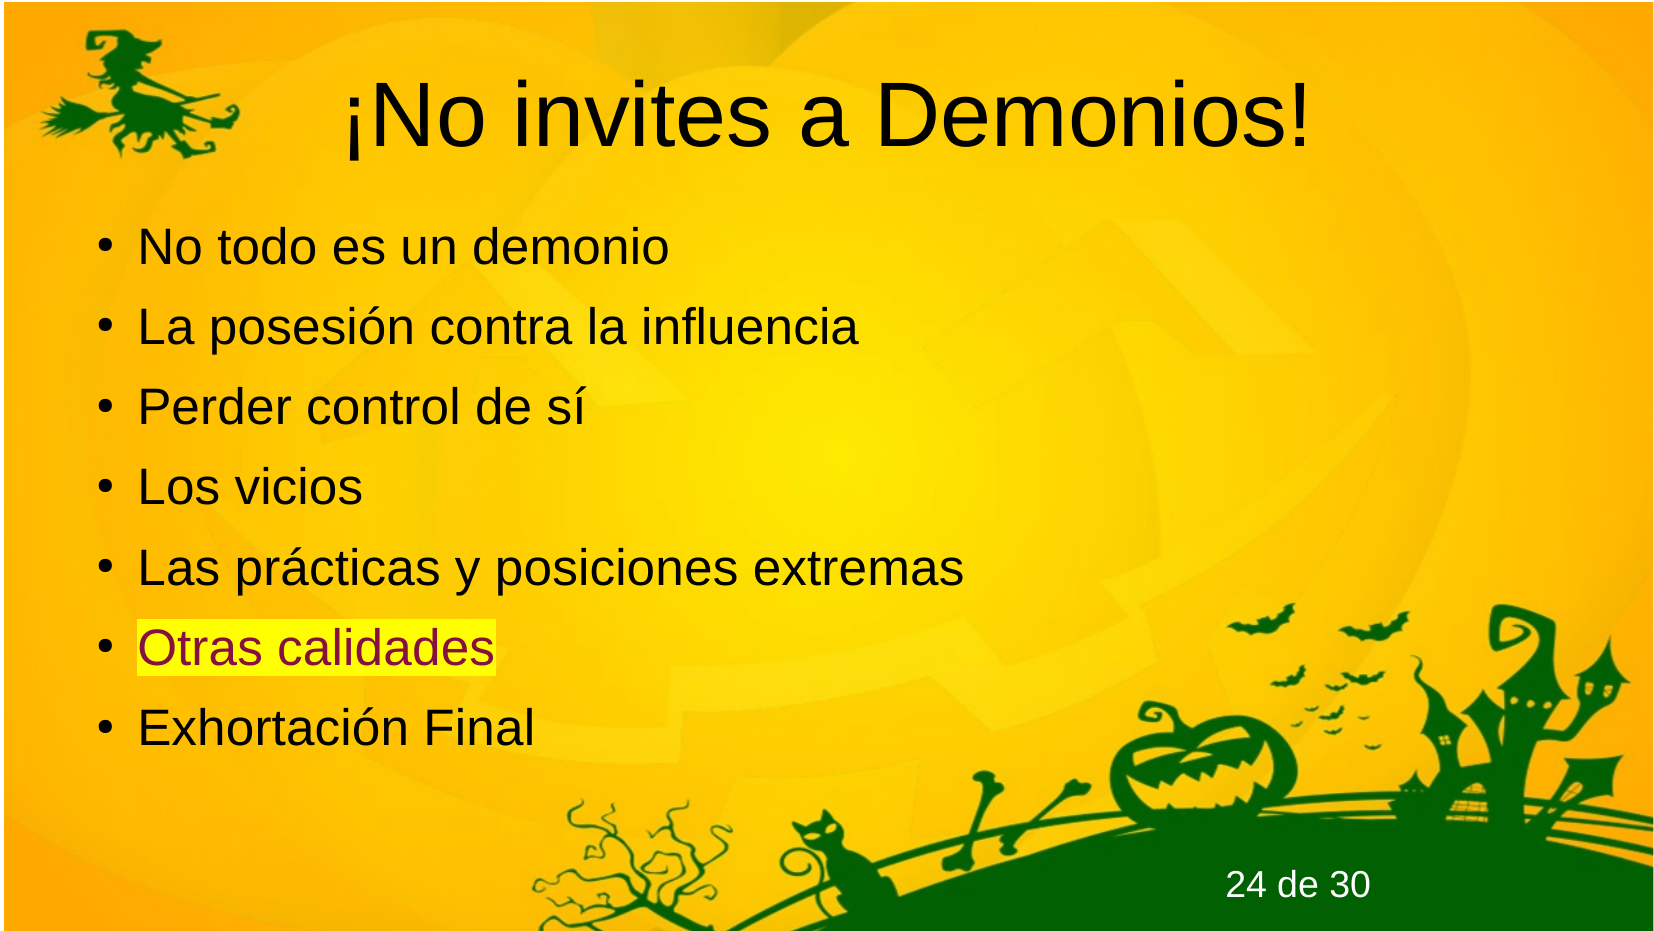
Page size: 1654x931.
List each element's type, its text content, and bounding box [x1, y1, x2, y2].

text_box <number> de 30 [1210, 856, 1418, 931]
picture [4, 2, 1654, 931]
list No todo es un demonio La posesión contra la influencia Perder control de sí Los vicios Las prácticas y posiciones extremas Otras calidades Exhortación Final [82, 217, 1571, 758]
title ¡No invites a Demonios! [82, 37, 1571, 193]
